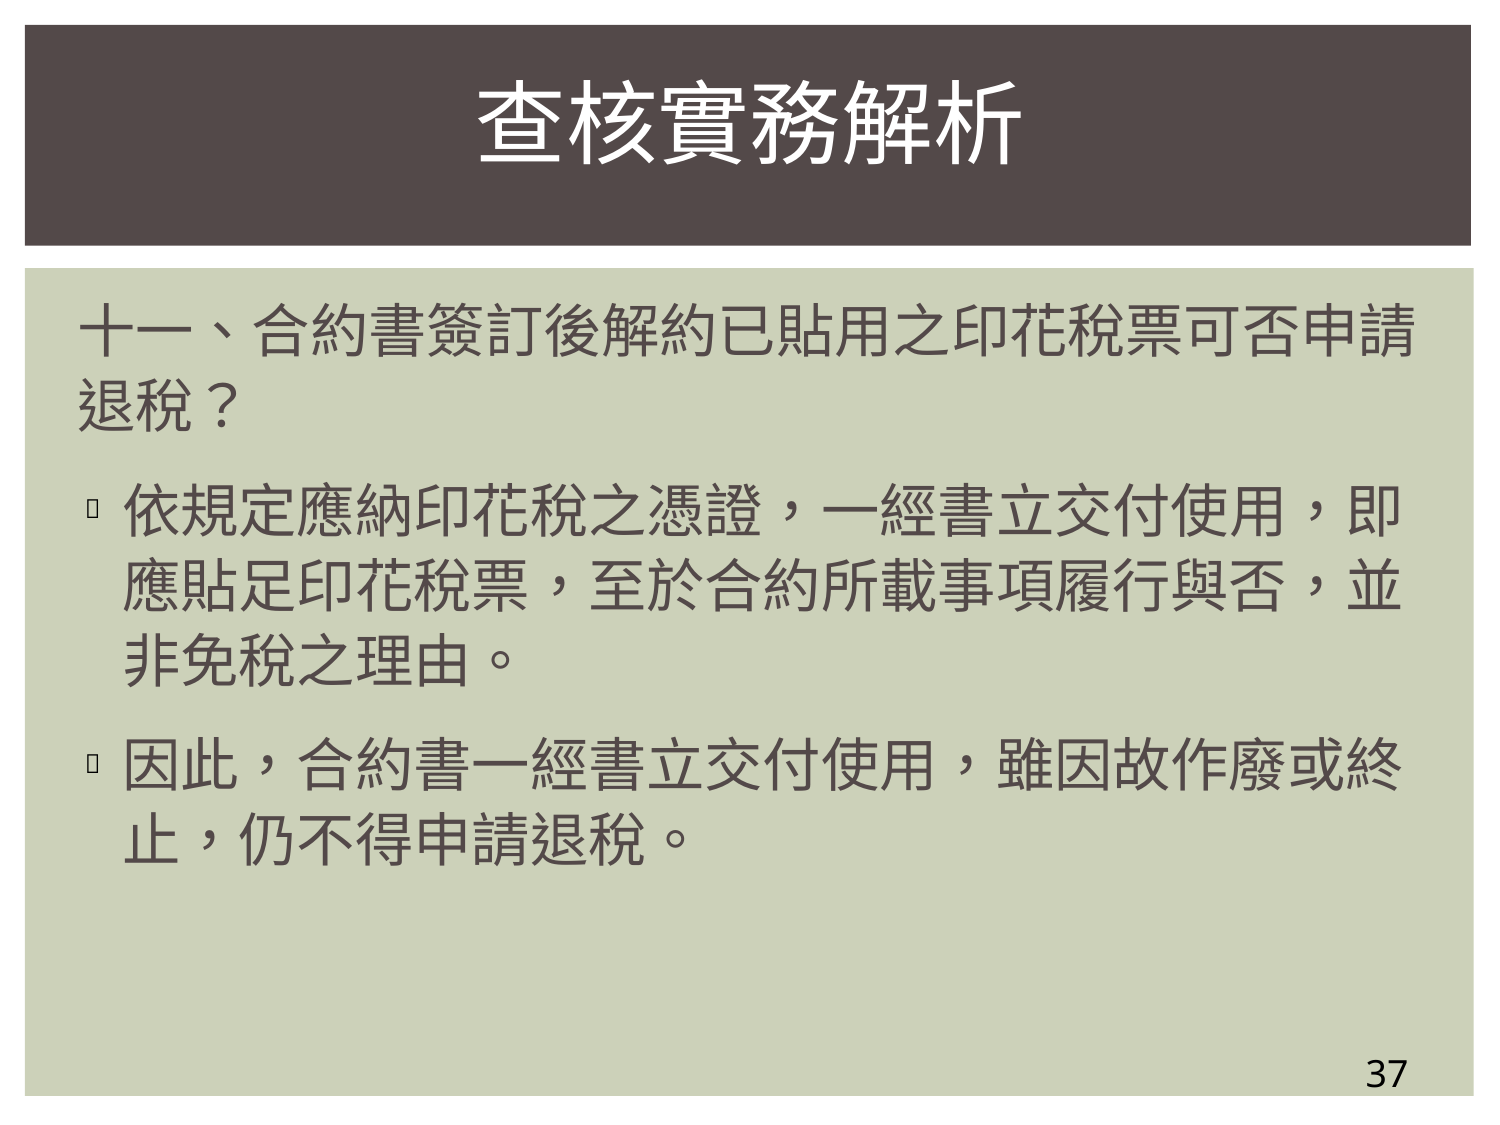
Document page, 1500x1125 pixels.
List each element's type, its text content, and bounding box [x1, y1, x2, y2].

list 十一、合約書簽訂後解約已貼用之印花稅票可否申請退稅？ 依規定應納印花稅之憑證，一經書立交付使用，即應貼足印花稅票，至於合約所載事項履行與否，並非免稅之理由。 因此，合約書一經書立交付使用，雖因故作廢或終止，仍不得申請退稅。 [62, 281, 1442, 1005]
title 查核實務解析 [62, 58, 1438, 232]
slide_number <編號> [1350, 1042, 1447, 1088]
